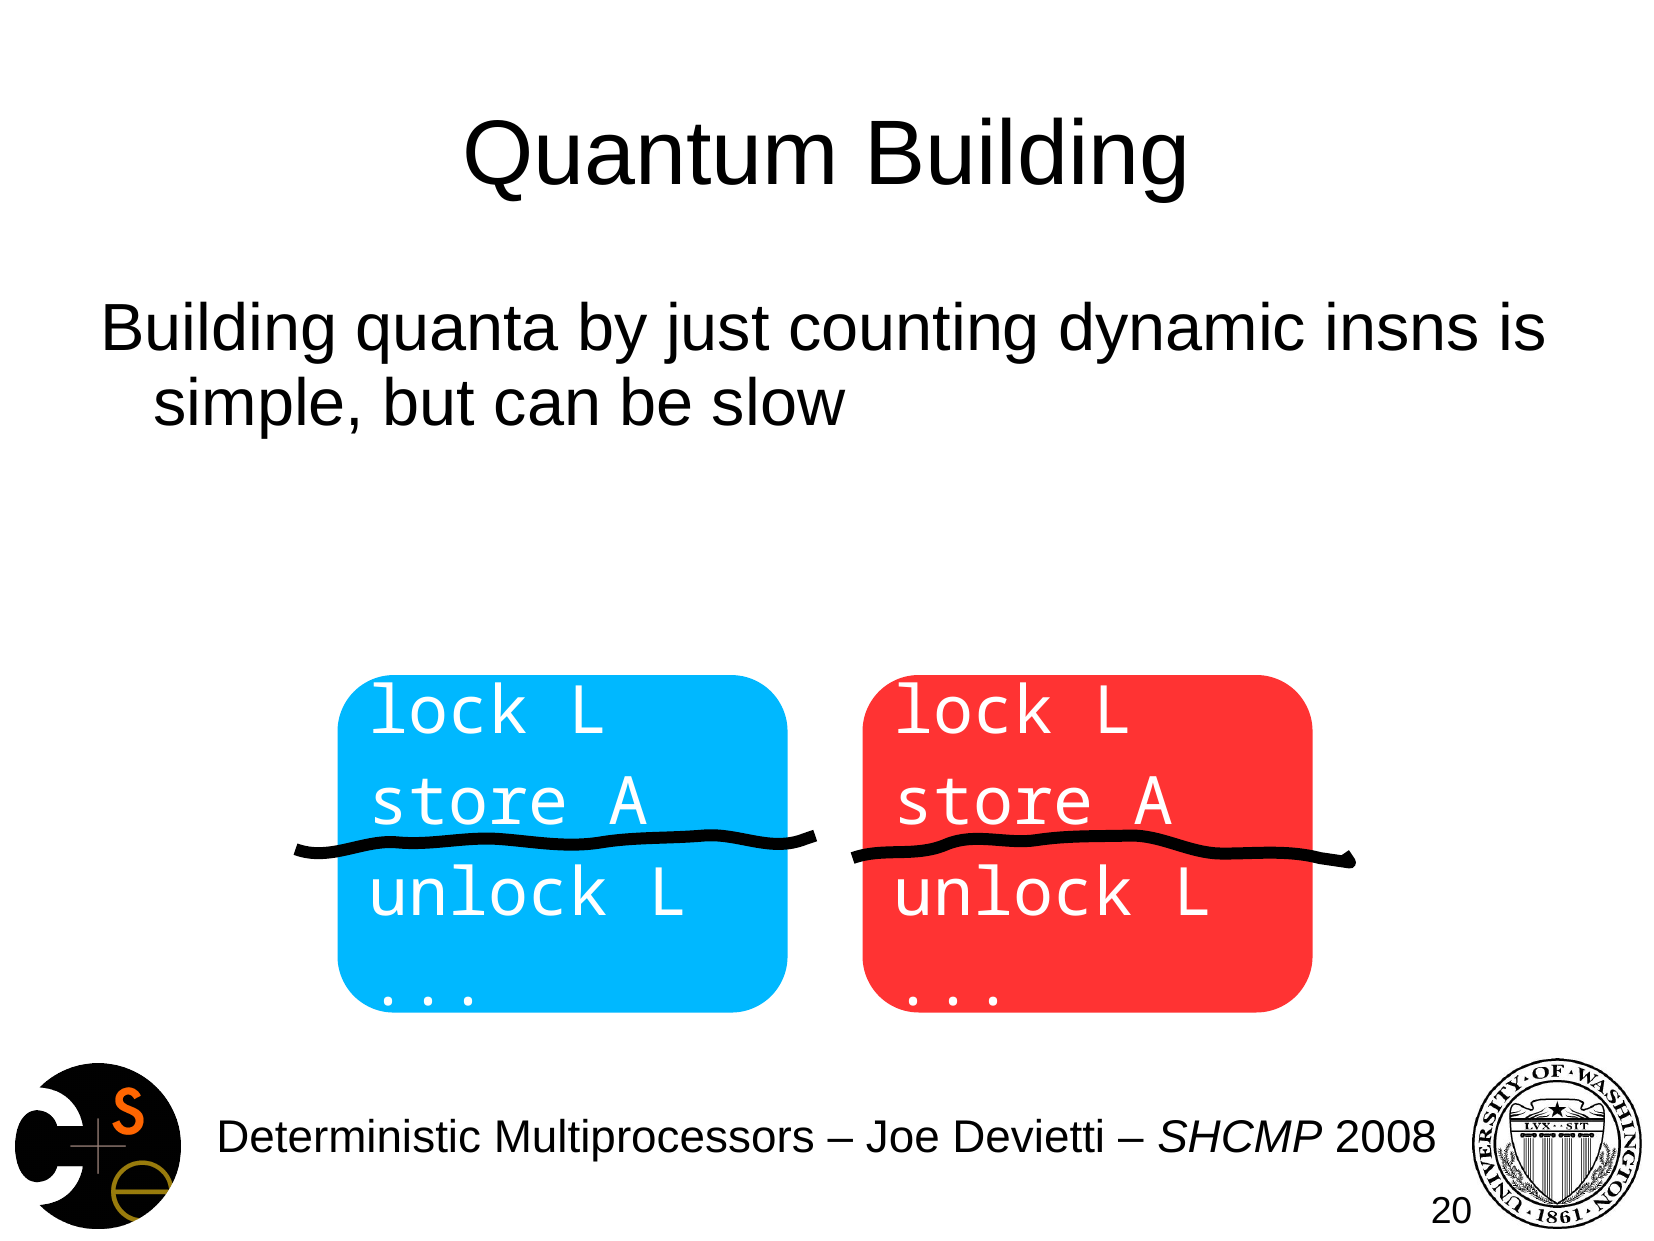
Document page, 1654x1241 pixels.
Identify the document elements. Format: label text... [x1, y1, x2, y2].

title Quantum Building [82, 49, 1571, 257]
picture [1472, 1058, 1642, 1229]
picture [15, 1063, 181, 1229]
list Building quanta by just counting dynamic insns is simple, but can be slow [82, 290, 1571, 1094]
